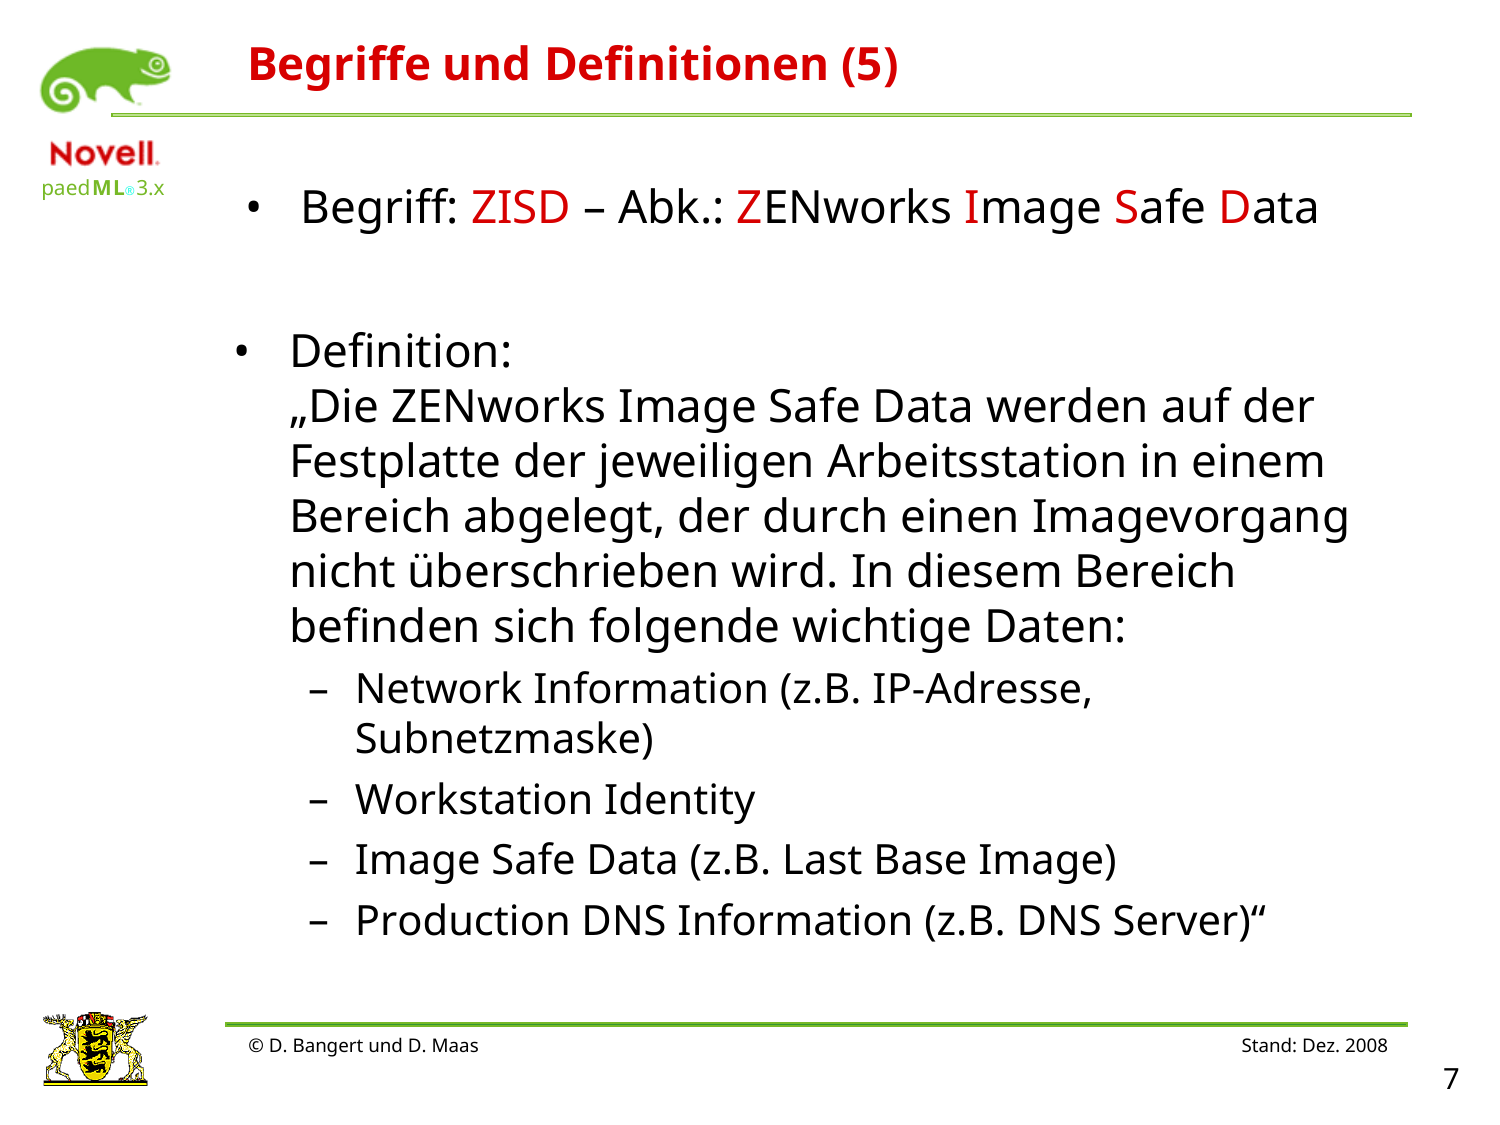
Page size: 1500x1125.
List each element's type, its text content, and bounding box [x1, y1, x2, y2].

picture [41, 1011, 148, 1088]
text_box Definition: „Die ZENworks Image Safe Data werden auf der Festplatte der jeweiligen Arbeitsstation in einem Bereich abgelegt, der durch einen Imagevorgang nicht überschrieben wird. In diesem Bereich befinden sich folgende wichtige Daten: Network Information (z.B. IP-Adresse, Subnetzmaske)‏ Workstation Identity Image Safe Data (z.B. Last Base Image) Production DNS Information (z.B. DNS Server)“ [218, 314, 1376, 988]
picture [26, 30, 184, 188]
list Begriff: ZISD – Abk.: ZENworks Image Safe Data [230, 166, 1388, 392]
title Begriffe und Definitionen (5)‏ [232, 12, 1388, 113]
